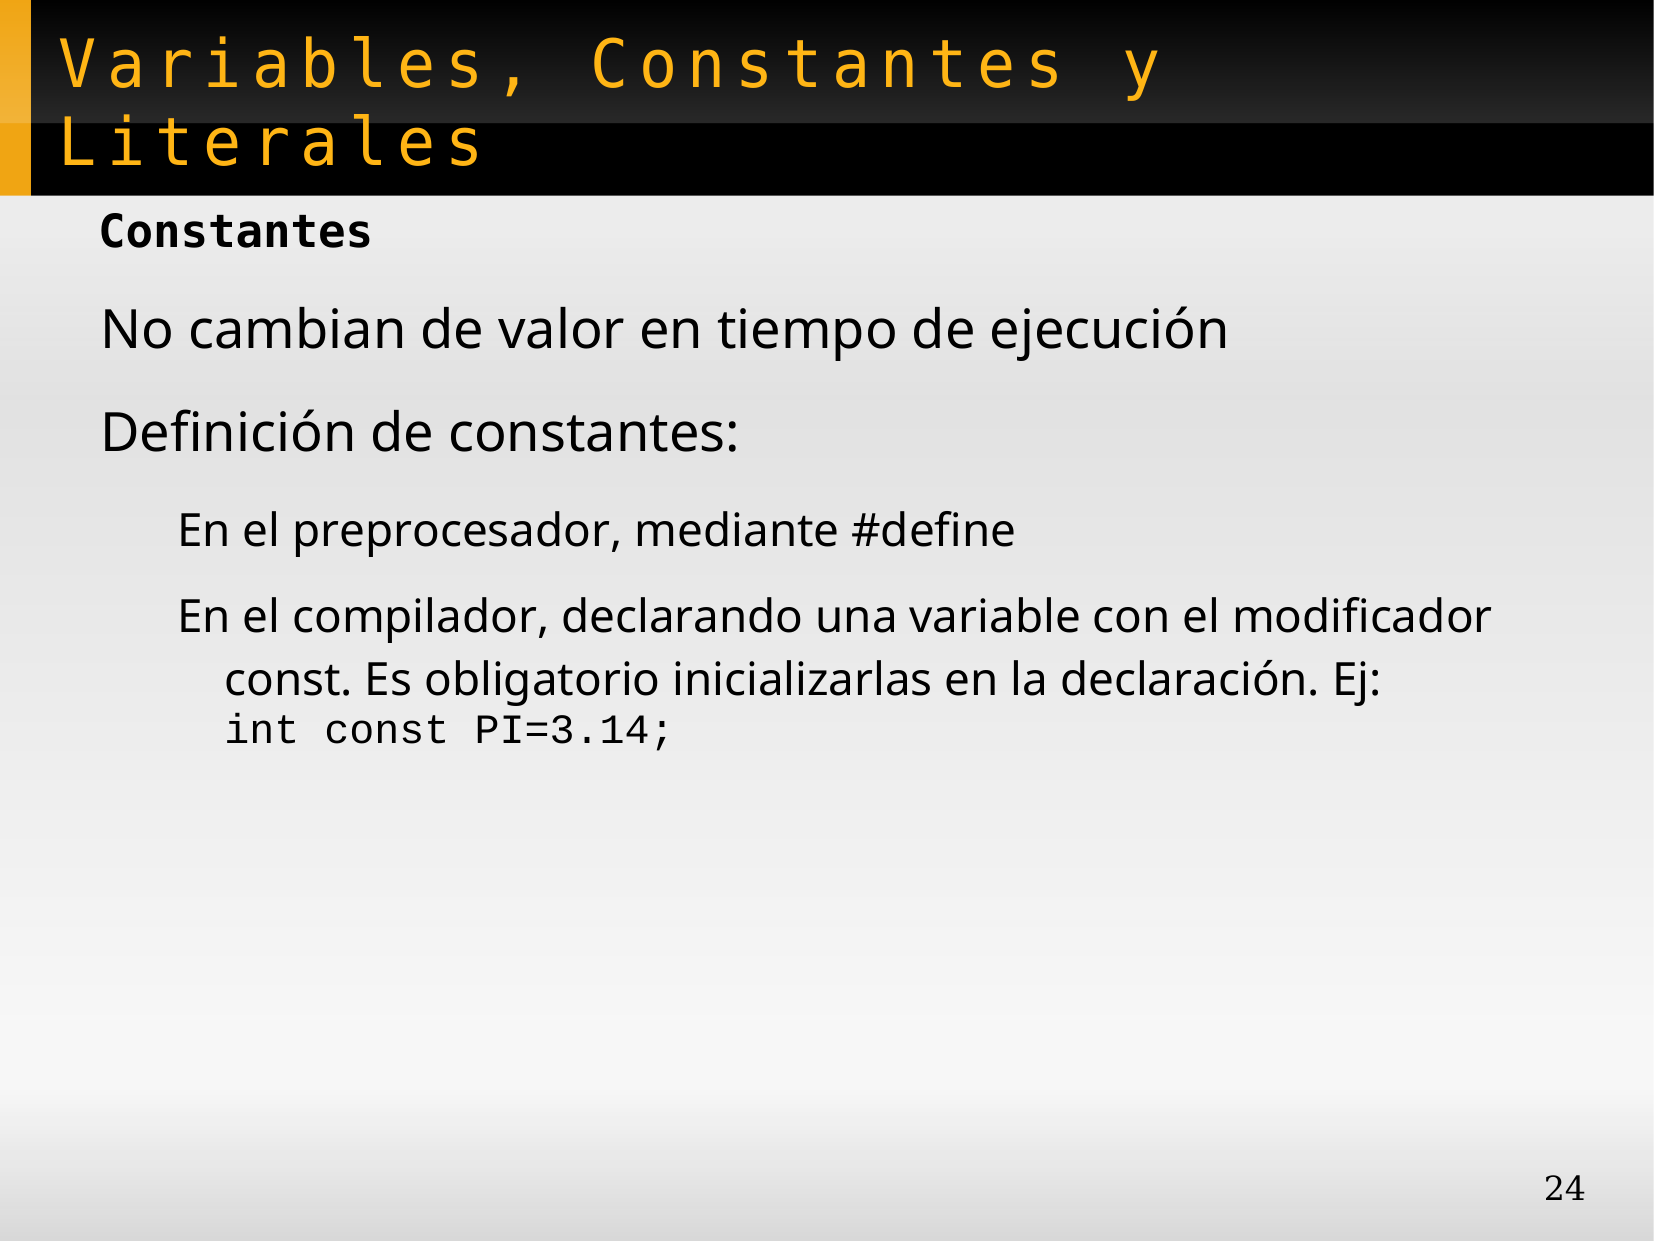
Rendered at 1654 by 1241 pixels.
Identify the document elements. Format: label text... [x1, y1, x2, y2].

text_box Constantes [83, 197, 388, 266]
picture [0, 0, 1654, 1241]
list No cambian de valor en tiempo de ejecución Definición de constantes: En el preprocesador, mediante #define En el compilador, declarando una variable con el modificador const. Es obligatorio inicializarlas en la declaración. Ej: int const PI=3.14; [82, 290, 1571, 1109]
title Variables, Constantes y Literales [59, 25, 1595, 182]
